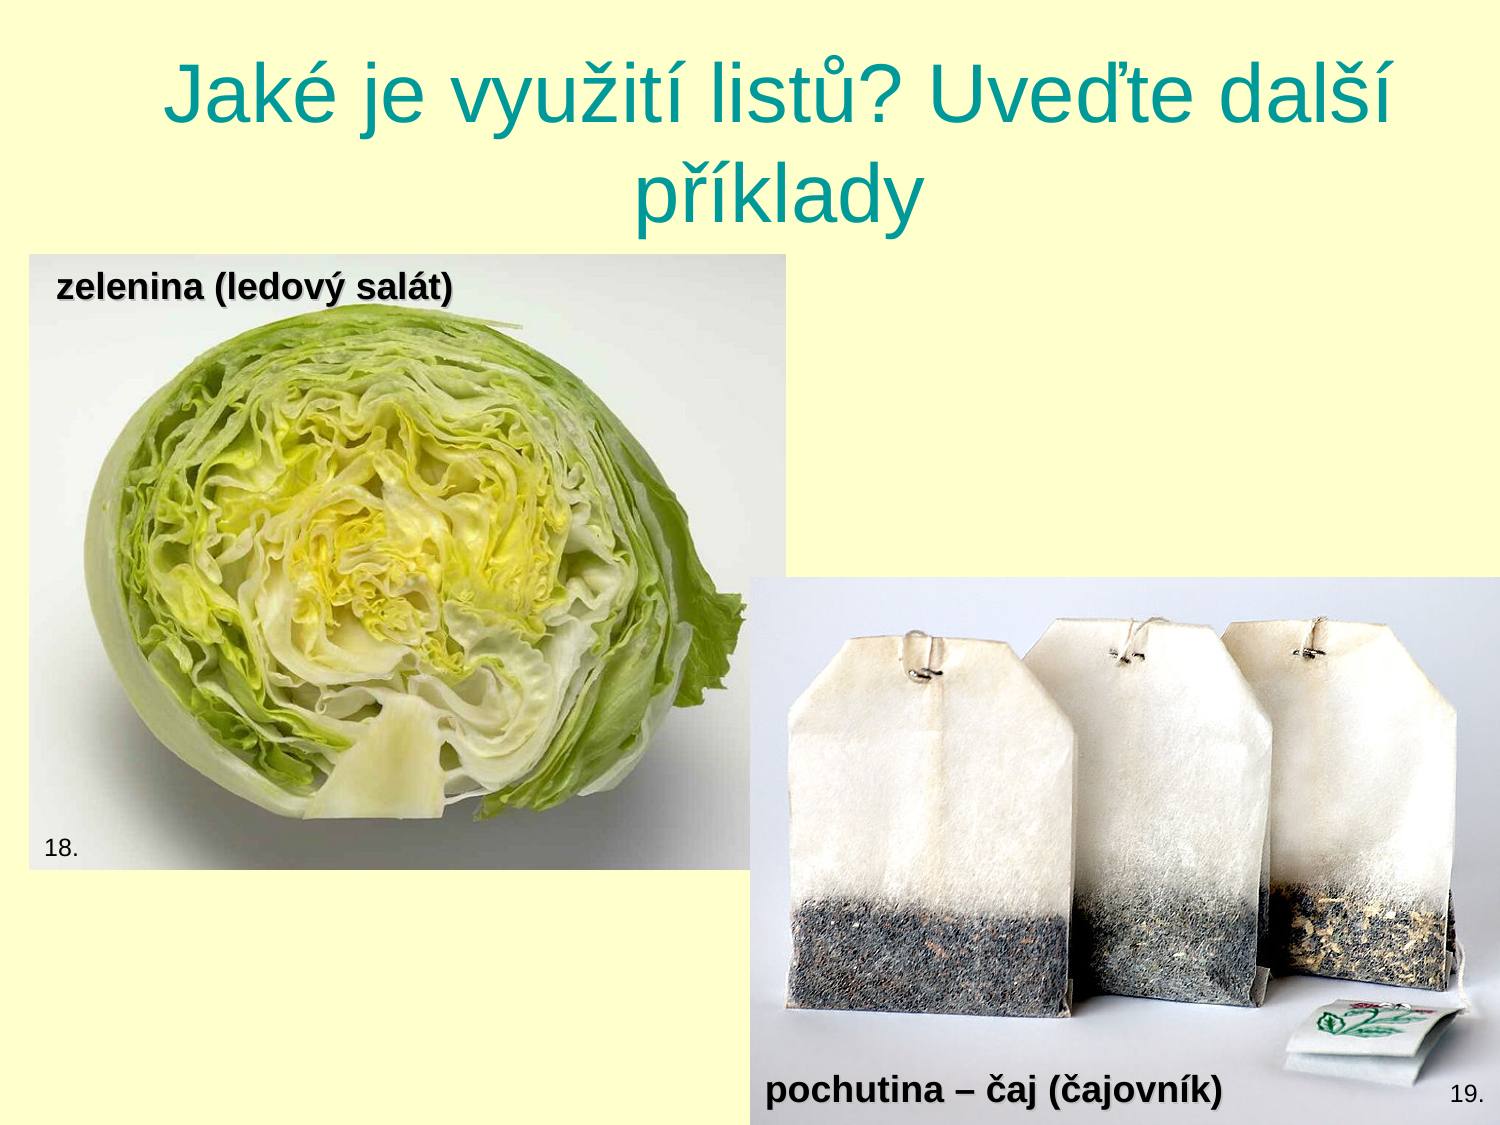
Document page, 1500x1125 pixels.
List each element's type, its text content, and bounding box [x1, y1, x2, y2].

title Jaké je využití listů? Uveďte další příklady [64, 31, 1459, 247]
text_box 18. [29, 824, 124, 870]
text_box pochutina – čaj (čajovník) [749, 1057, 1258, 1118]
text_box 19. [1435, 1070, 1500, 1116]
picture [29, 254, 1500, 1125]
text_box zelenina (ledový salát) [41, 254, 514, 315]
